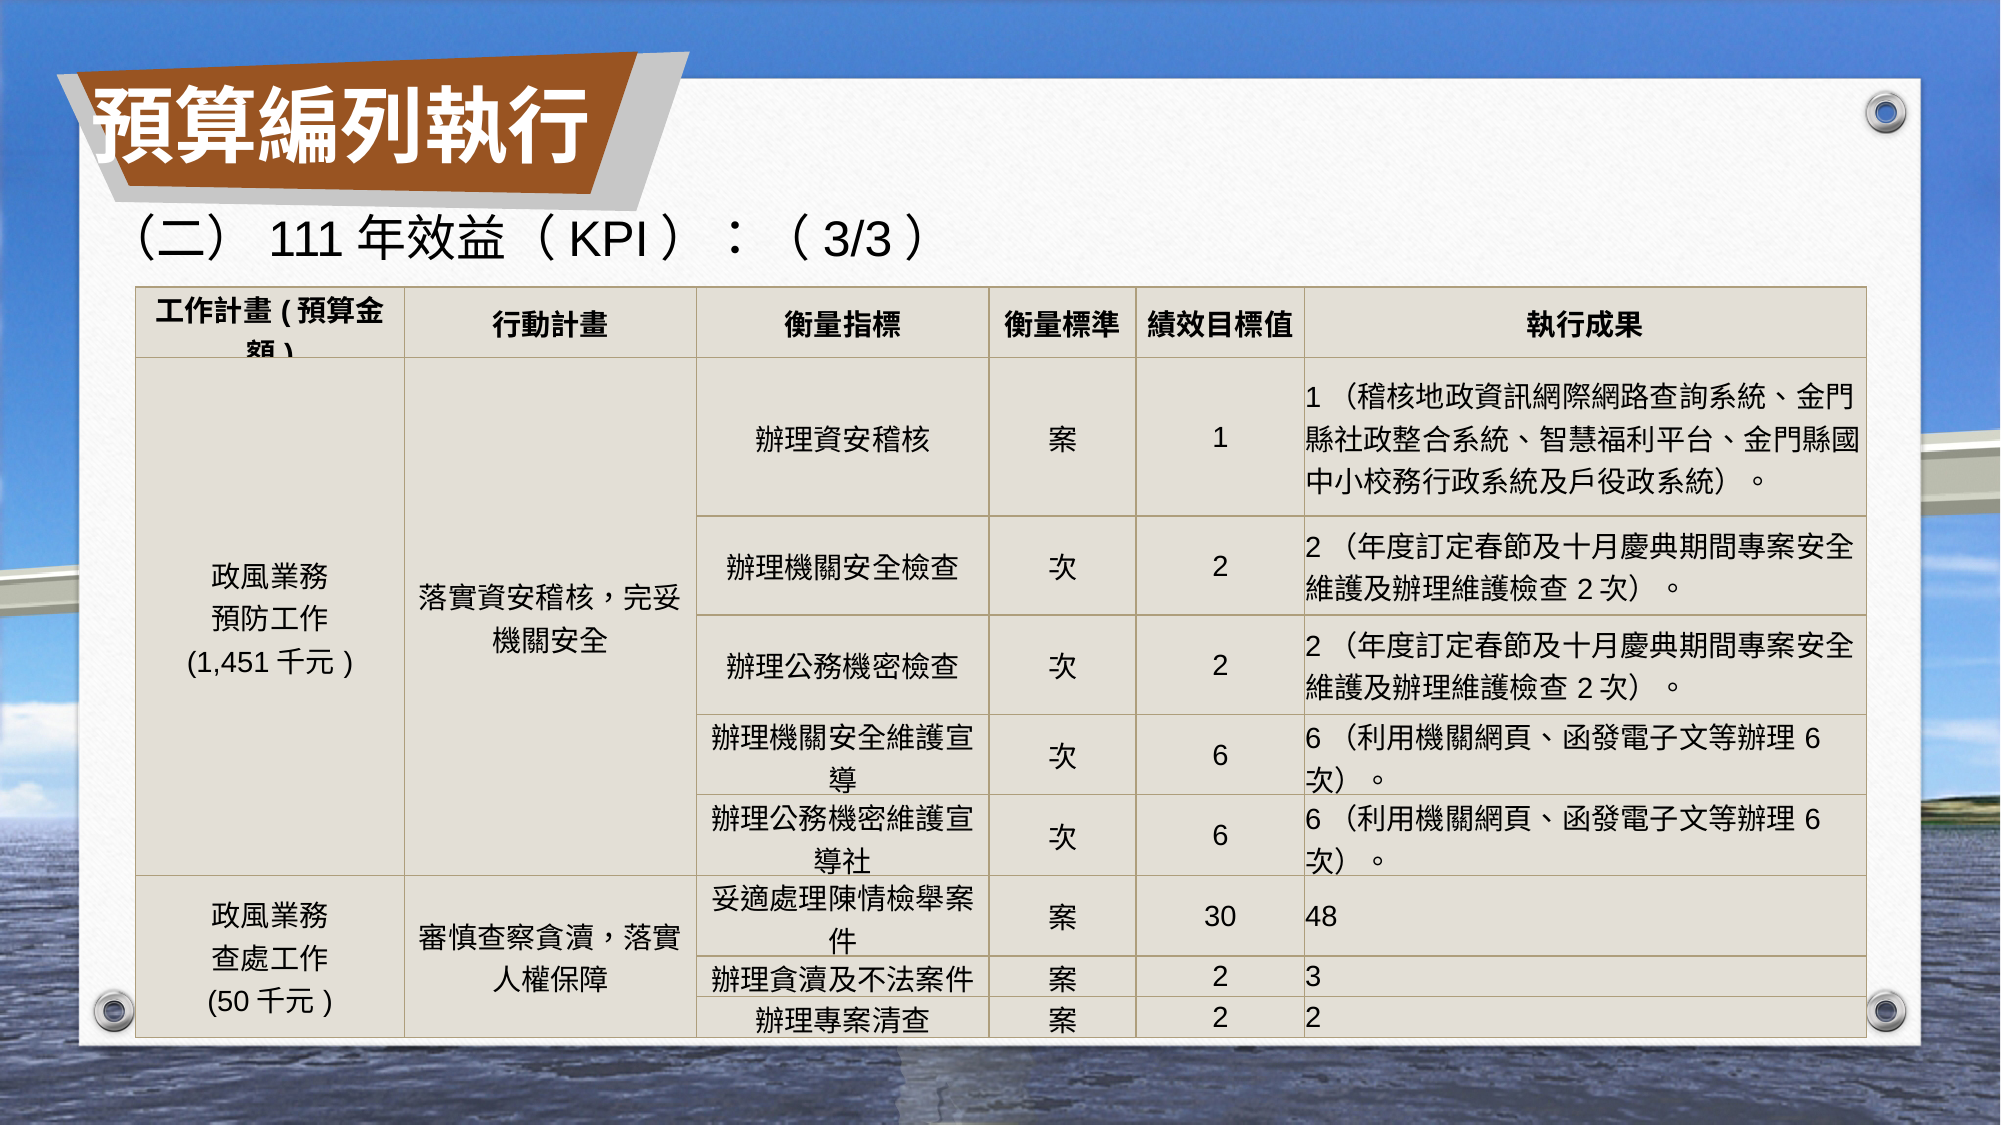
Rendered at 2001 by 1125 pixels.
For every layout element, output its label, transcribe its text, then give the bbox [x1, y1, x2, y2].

picture [0, 0, 2001, 1125]
table_cell 辦理機關安全維護宣導 [697, 715, 988, 794]
table_cell 次 [990, 715, 1135, 794]
table_cell 辦理公務機密檢查 [697, 616, 988, 714]
table_cell 辦理專案清查 [697, 997, 988, 1037]
table_cell 3 [1305, 957, 1866, 996]
table_cell 審慎查察貪瀆，落實人權保障 [405, 876, 696, 1037]
table_cell 妥適處理陳情檢舉案件 [697, 876, 988, 955]
table_cell 1（稽核地政資訊網際網路查詢系統、金門縣社政整合系統、智慧福利平台、金門縣國中小校務行政系統及戶役政系統）。 [1305, 358, 1866, 515]
table_cell 辦理機關安全檢查 [697, 517, 988, 614]
table_cell 1 [1137, 358, 1304, 515]
table_cell 案 [990, 876, 1135, 955]
table_cell 6（利用機關網頁、函發電子文等辦理6次）。 [1305, 795, 1866, 875]
text_box 預算編列執行 [116, 94, 144, 117]
table_cell 次 [990, 795, 1135, 875]
table_header 工作計畫(預算金額) [136, 288, 404, 357]
table_cell 政風業務 預防工作 (1,451千元) [136, 358, 404, 875]
table_cell 案 [990, 997, 1135, 1037]
table_header 執行成果 [1305, 288, 1866, 357]
table_cell 次 [990, 616, 1135, 714]
text_box （二）111年效益（KPI）：（3/3） [91, 200, 1785, 274]
table_cell 落實資安稽核，完妥機關安全 [405, 358, 696, 875]
table_cell 2 [1137, 997, 1304, 1037]
table_header 衡量標準 [990, 288, 1135, 357]
table_cell 案 [990, 358, 1135, 515]
table_cell 辦理資安稽核 [697, 358, 988, 515]
table_cell 2 [1137, 957, 1304, 996]
table_cell 6 [1137, 795, 1304, 875]
table_cell 辦理貪瀆及不法案件 [697, 957, 988, 996]
table_header 衡量指標 [697, 288, 988, 357]
table_cell 48 [1305, 876, 1866, 955]
text_box [56, 51, 690, 200]
table_header 行動計畫 [405, 288, 696, 357]
table_cell 6（利用機關網頁、函發電子文等辦理6次）。 [1305, 715, 1866, 794]
table_cell 2（年度訂定春節及十月慶典期間專案安全維護及辦理維護檢查2次）。 [1305, 517, 1866, 614]
table_cell 30 [1137, 876, 1304, 955]
table_cell 2（年度訂定春節及十月慶典期間專案安全維護及辦理維護檢查2次）。 [1305, 616, 1866, 714]
table_header 績效目標值 [1137, 288, 1304, 357]
table_cell 次 [990, 517, 1135, 614]
table_cell 辦理公務機密維護宣導社 [697, 795, 988, 875]
table_cell 2 [1305, 997, 1866, 1037]
table_cell 政風業務 查處工作 (50千元) [136, 876, 404, 1037]
table_cell 6 [1137, 715, 1304, 794]
table_cell 案 [990, 957, 1135, 996]
text_box 預算編列執行 [76, 51, 638, 194]
table_cell 2 [1137, 517, 1304, 614]
table_cell 2 [1137, 616, 1304, 714]
